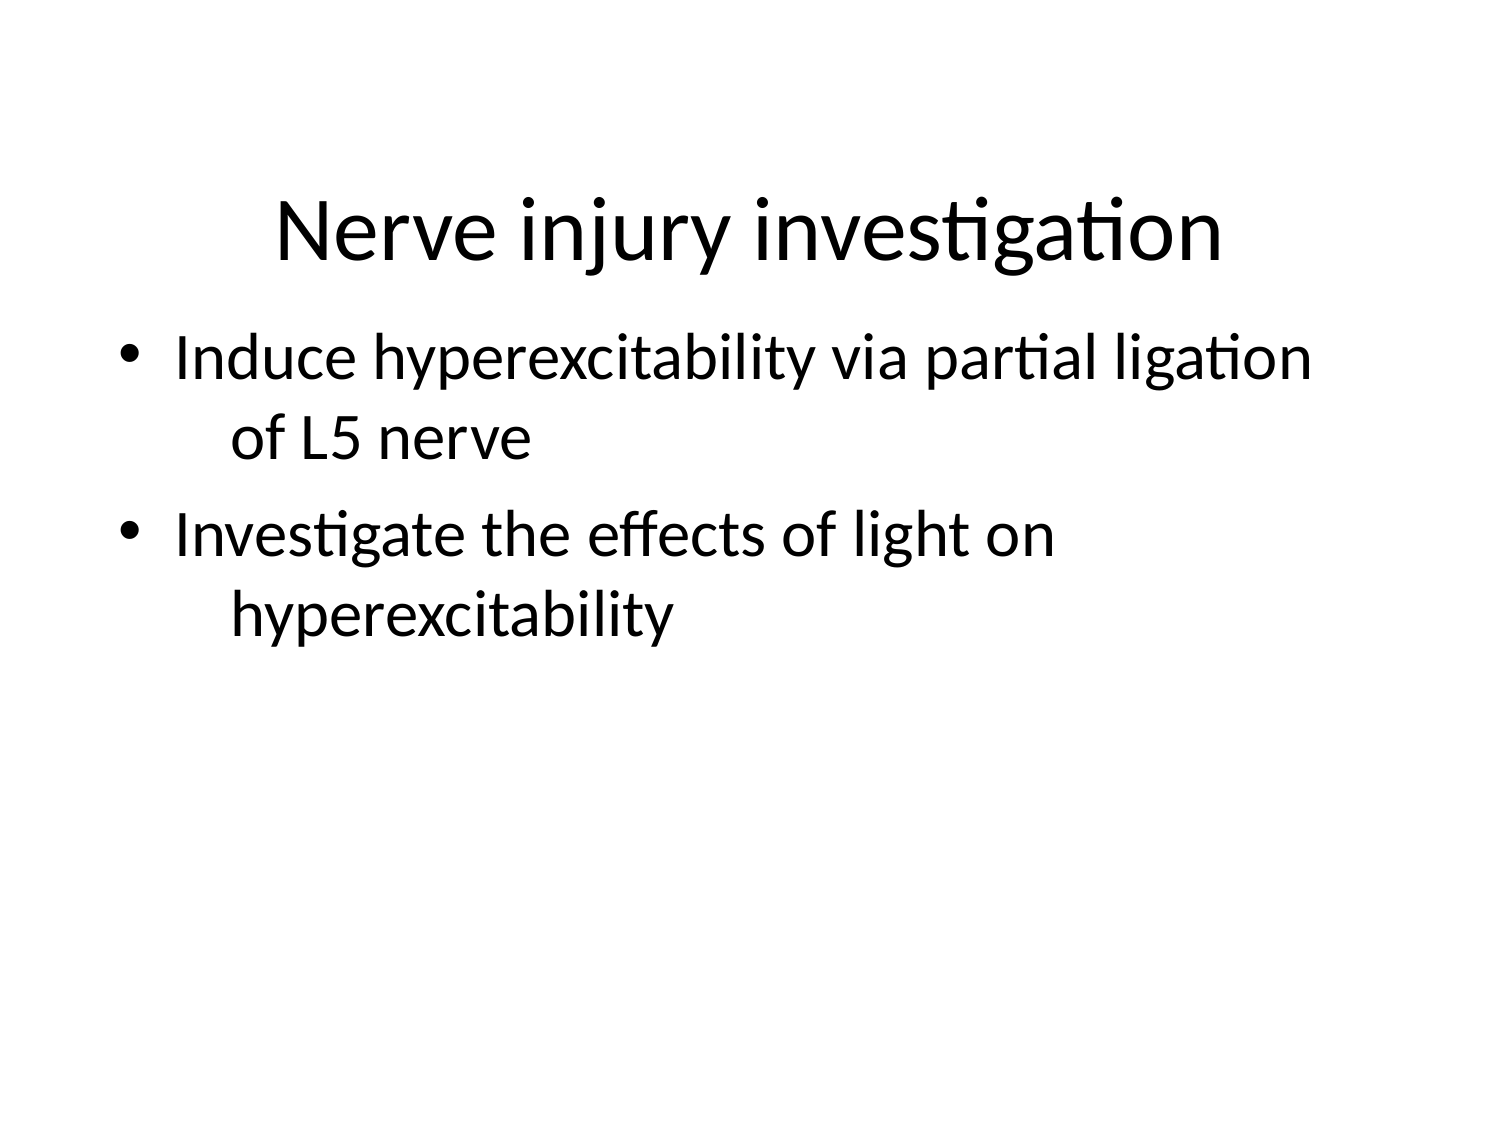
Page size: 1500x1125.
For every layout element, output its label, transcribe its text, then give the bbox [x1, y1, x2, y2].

title Nerve injury investigation [103, 141, 1397, 305]
list Induce hyperexcitability via partial ligation of L5 nerve Investigate the effects of light on hyperexcitability [103, 305, 1397, 923]
